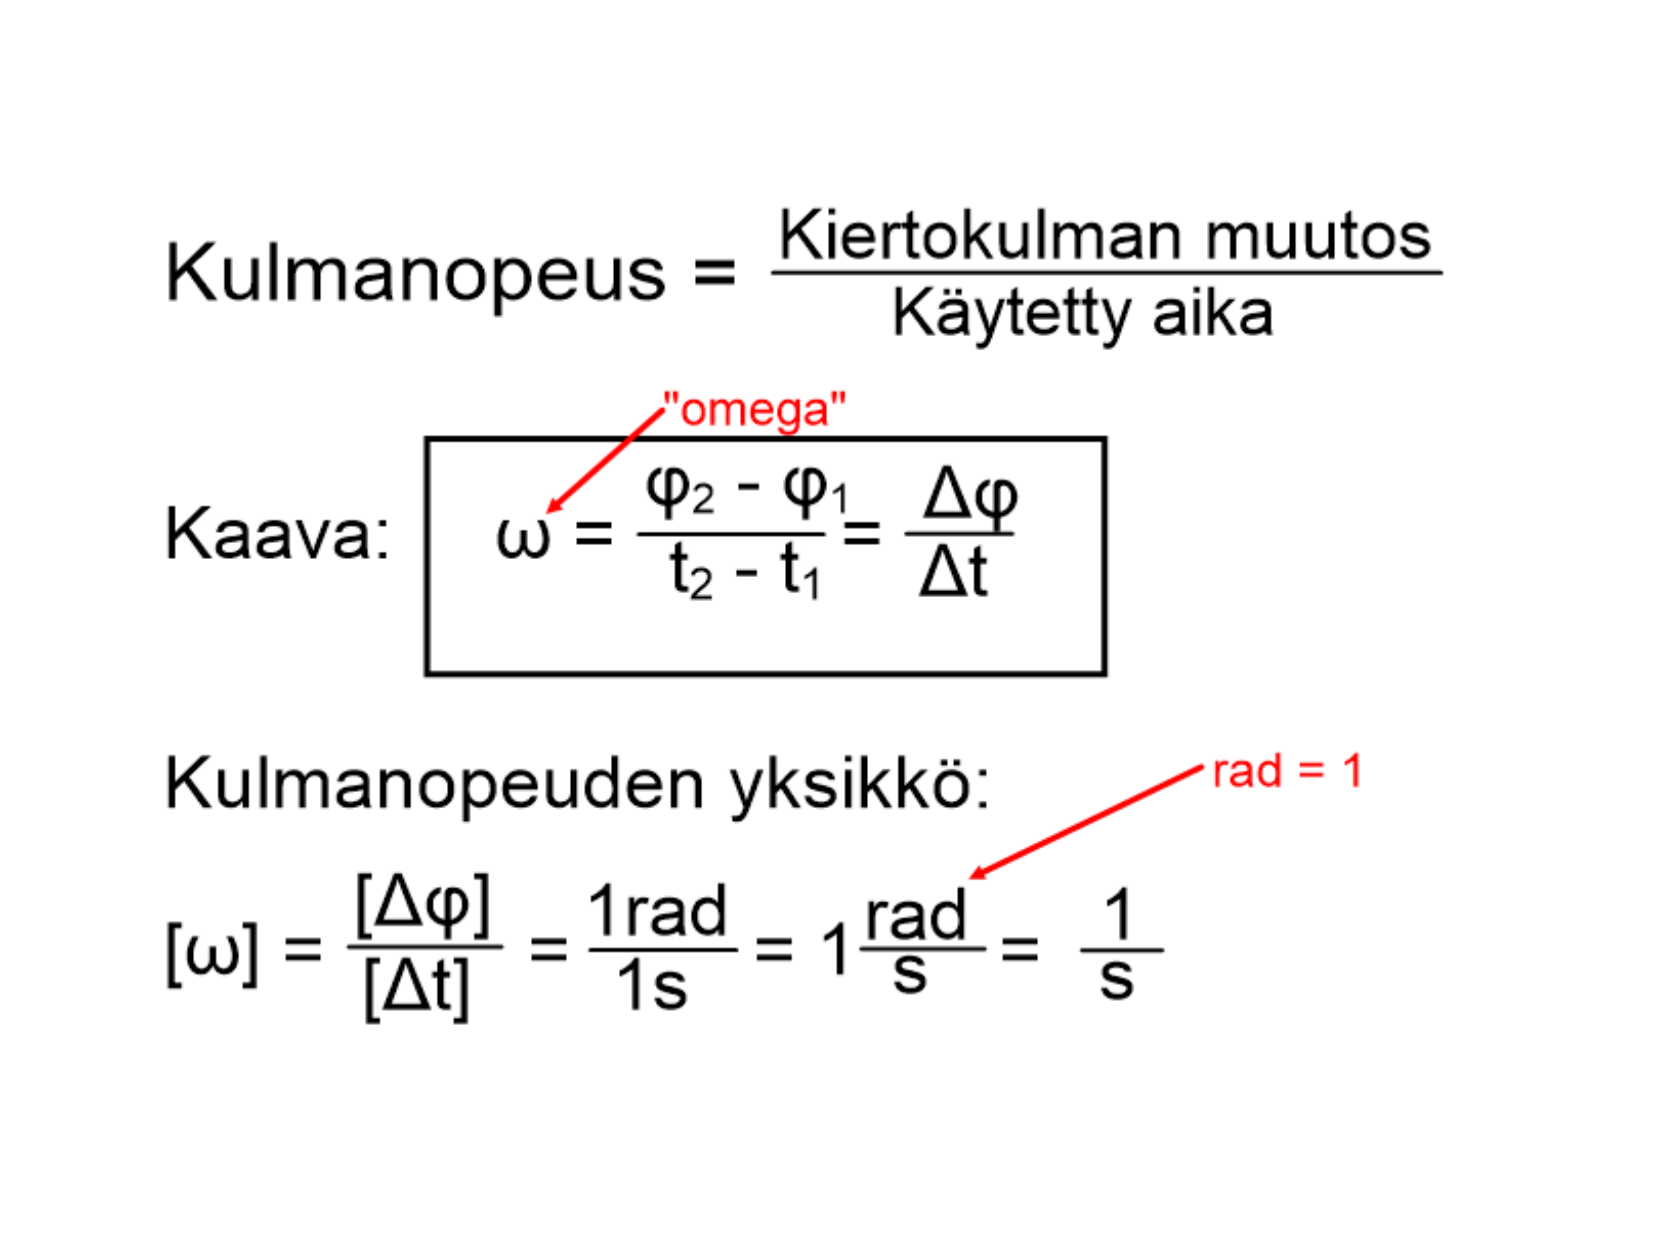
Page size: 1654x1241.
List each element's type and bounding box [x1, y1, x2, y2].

picture [106, 141, 1535, 1047]
